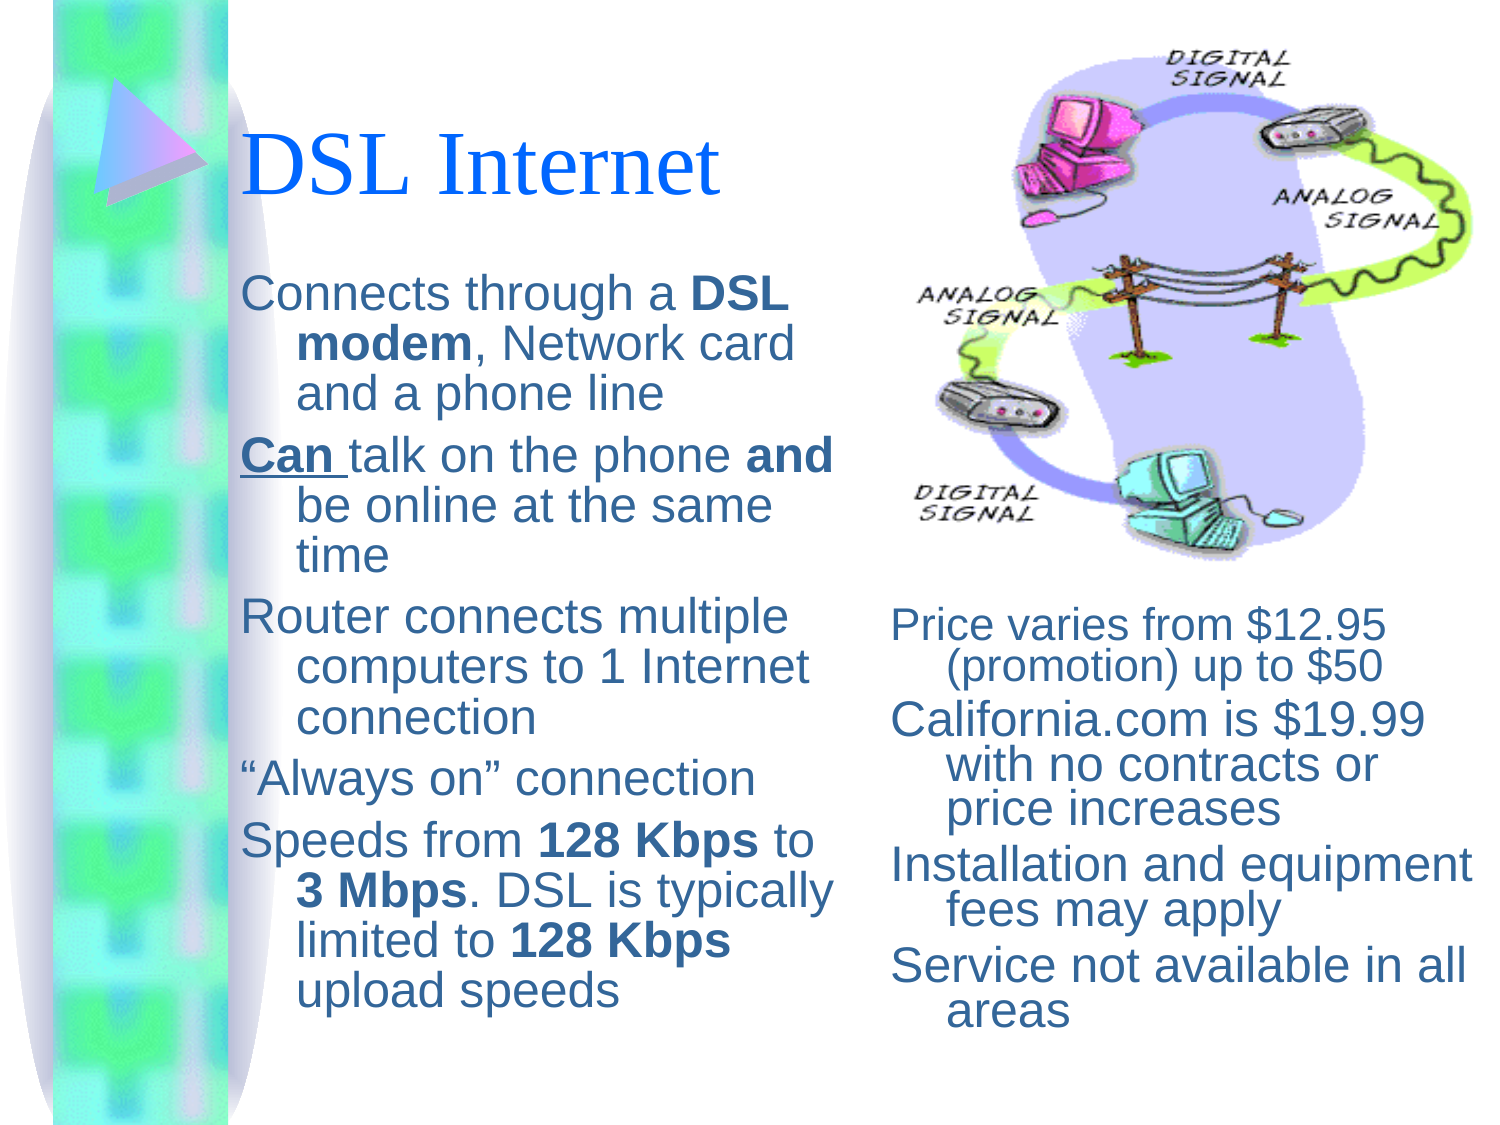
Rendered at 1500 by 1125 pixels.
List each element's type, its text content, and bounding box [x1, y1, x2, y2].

picture [900, 37, 1500, 563]
picture [53, 0, 229, 1125]
list Price varies from $12.95 (promotion) up to $50 California.com is $19.99 with no contracts or price increases Installation and equipment fees may apply Service not available in all areas [875, 600, 1500, 1125]
title DSL Internet [225, 75, 900, 223]
list Connects through a DSL modem, Network card and a phone line Can talk on the phone and be online at the same time Router connects multiple computers to 1 Internet connection “Always on” connection Speeds from 128 Kbps to 3 Mbps. DSL is typically limited to 128 Kbps upload speeds [224, 262, 850, 1125]
